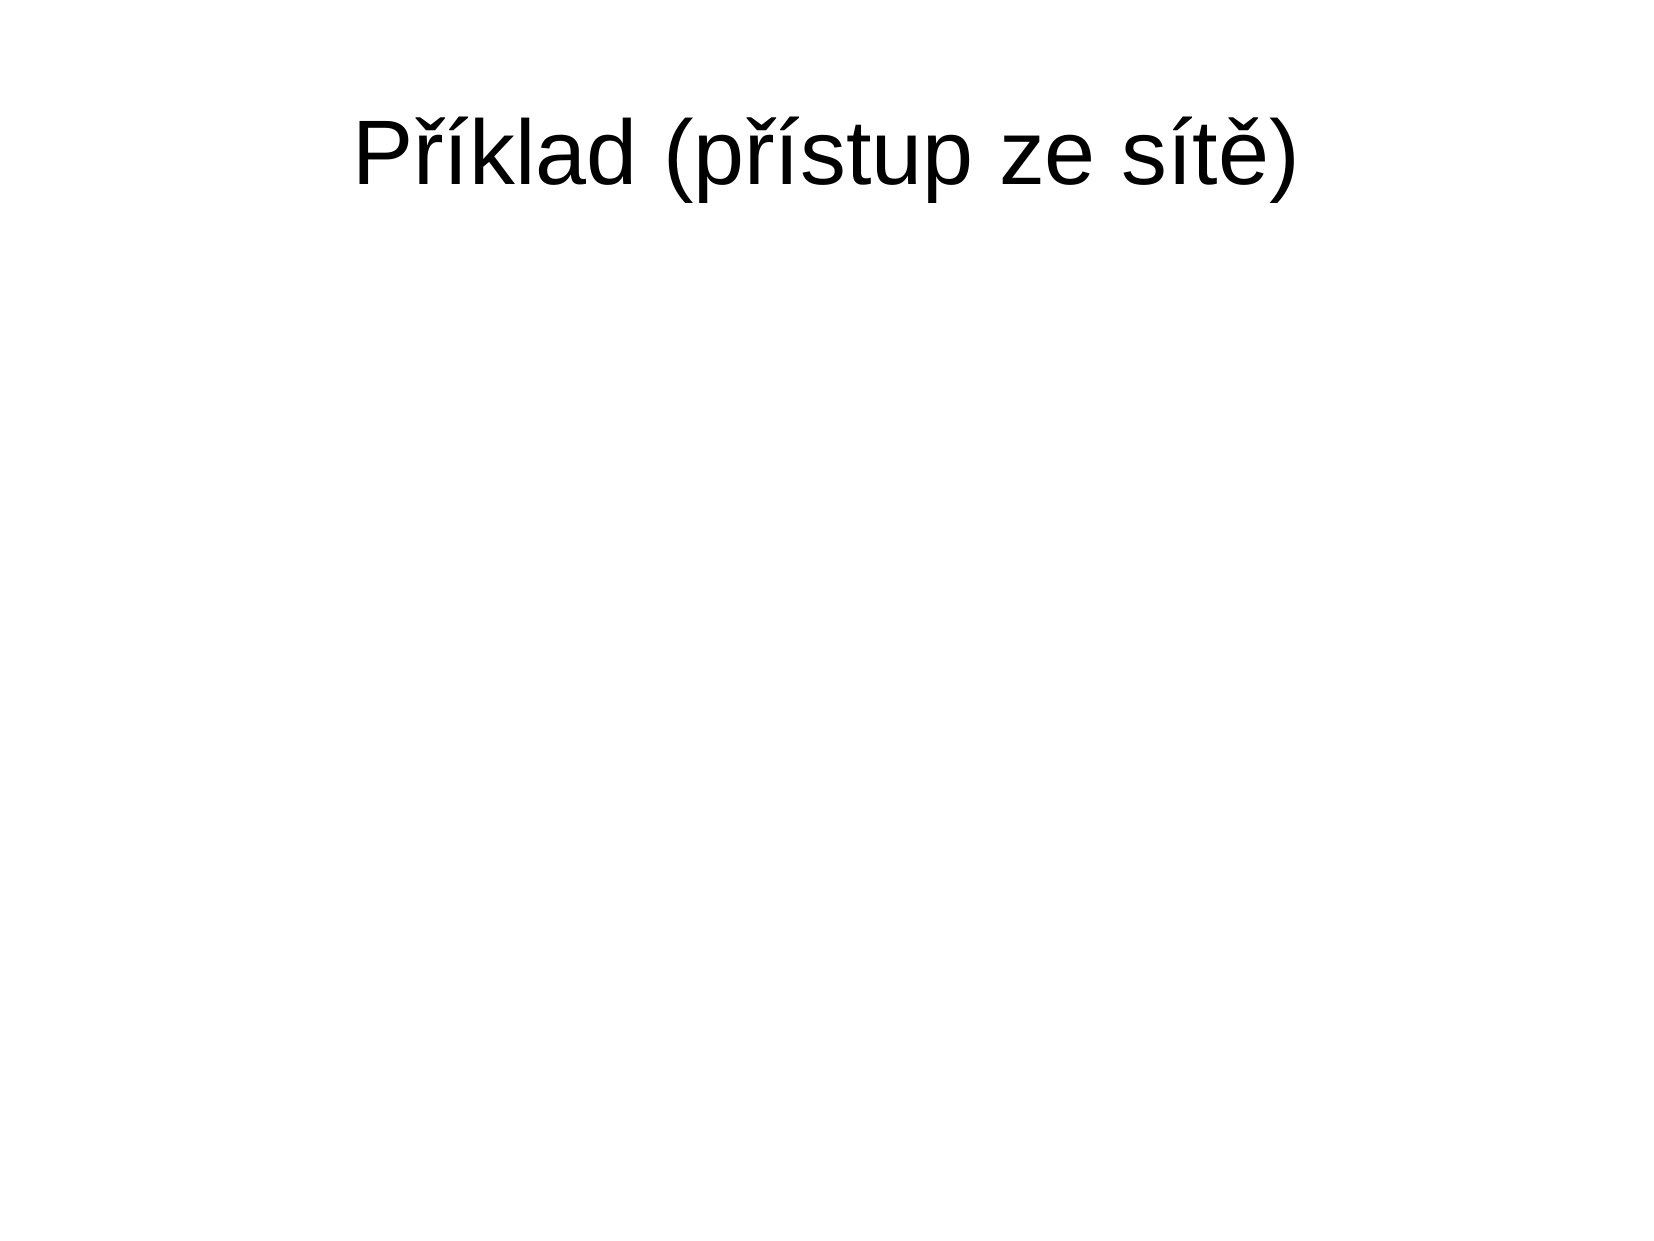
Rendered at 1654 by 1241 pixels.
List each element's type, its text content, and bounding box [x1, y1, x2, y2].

title Příklad (přístup ze sítě) [82, 49, 1571, 257]
